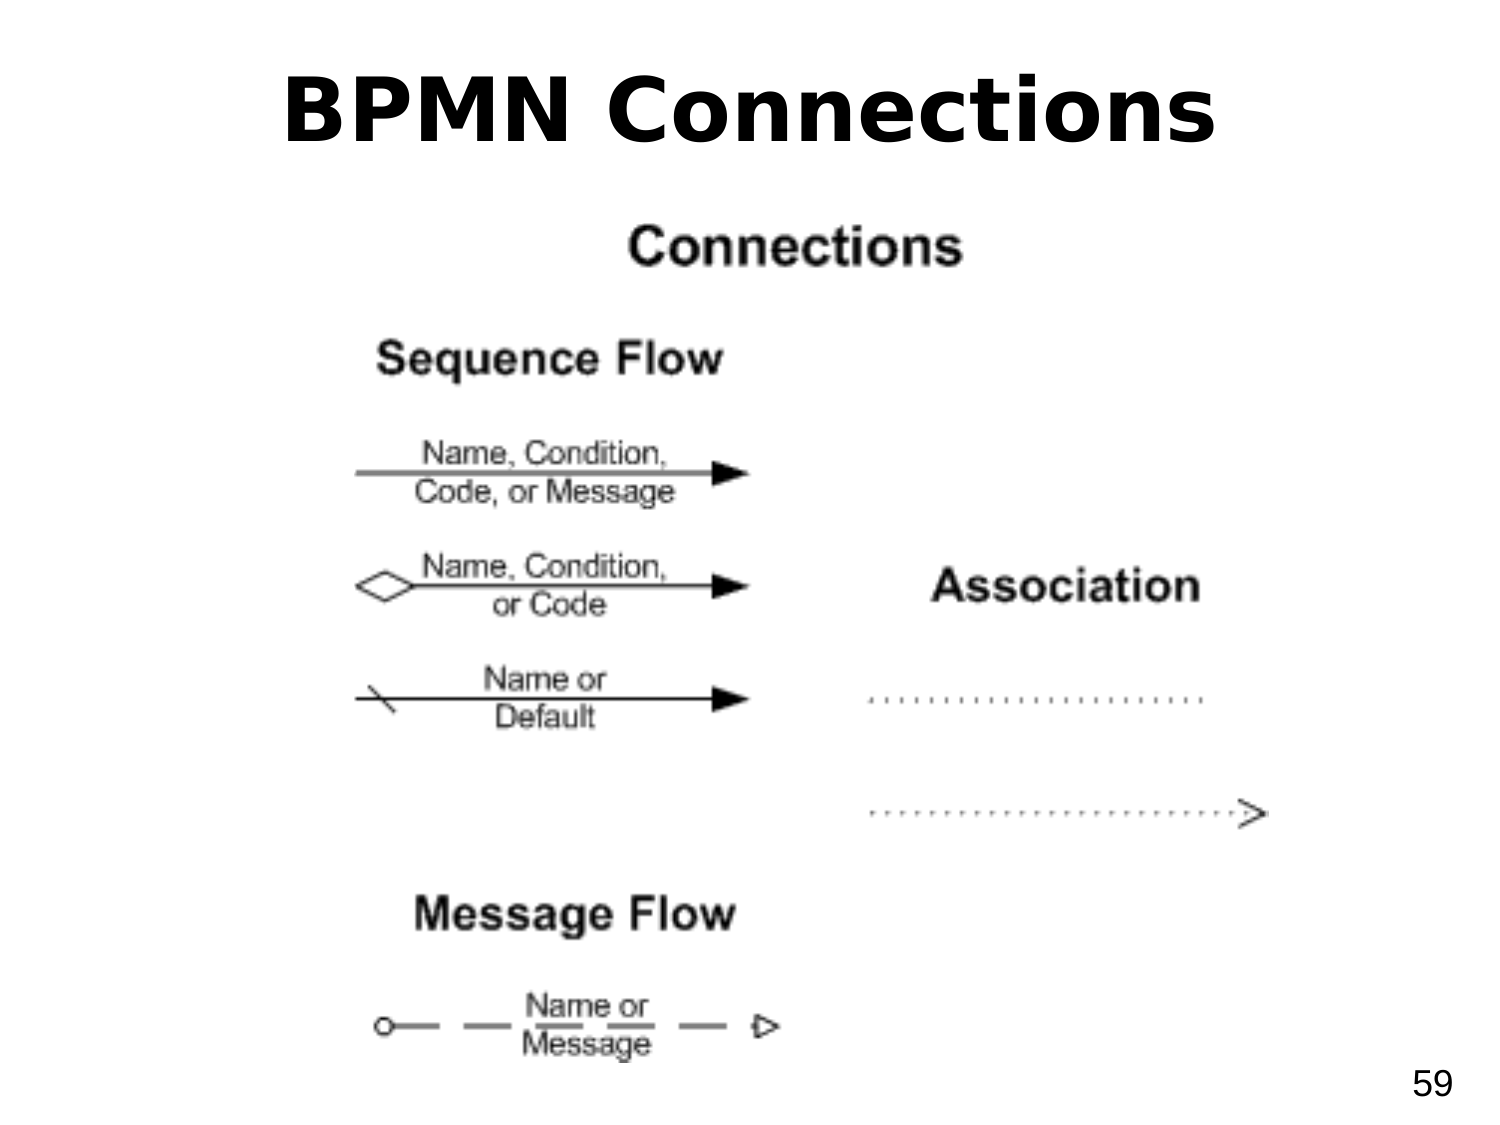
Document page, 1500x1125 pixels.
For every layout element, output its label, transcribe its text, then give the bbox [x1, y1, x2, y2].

title BPMN Connections [75, 44, 1425, 177]
picture [354, 223, 1269, 1063]
